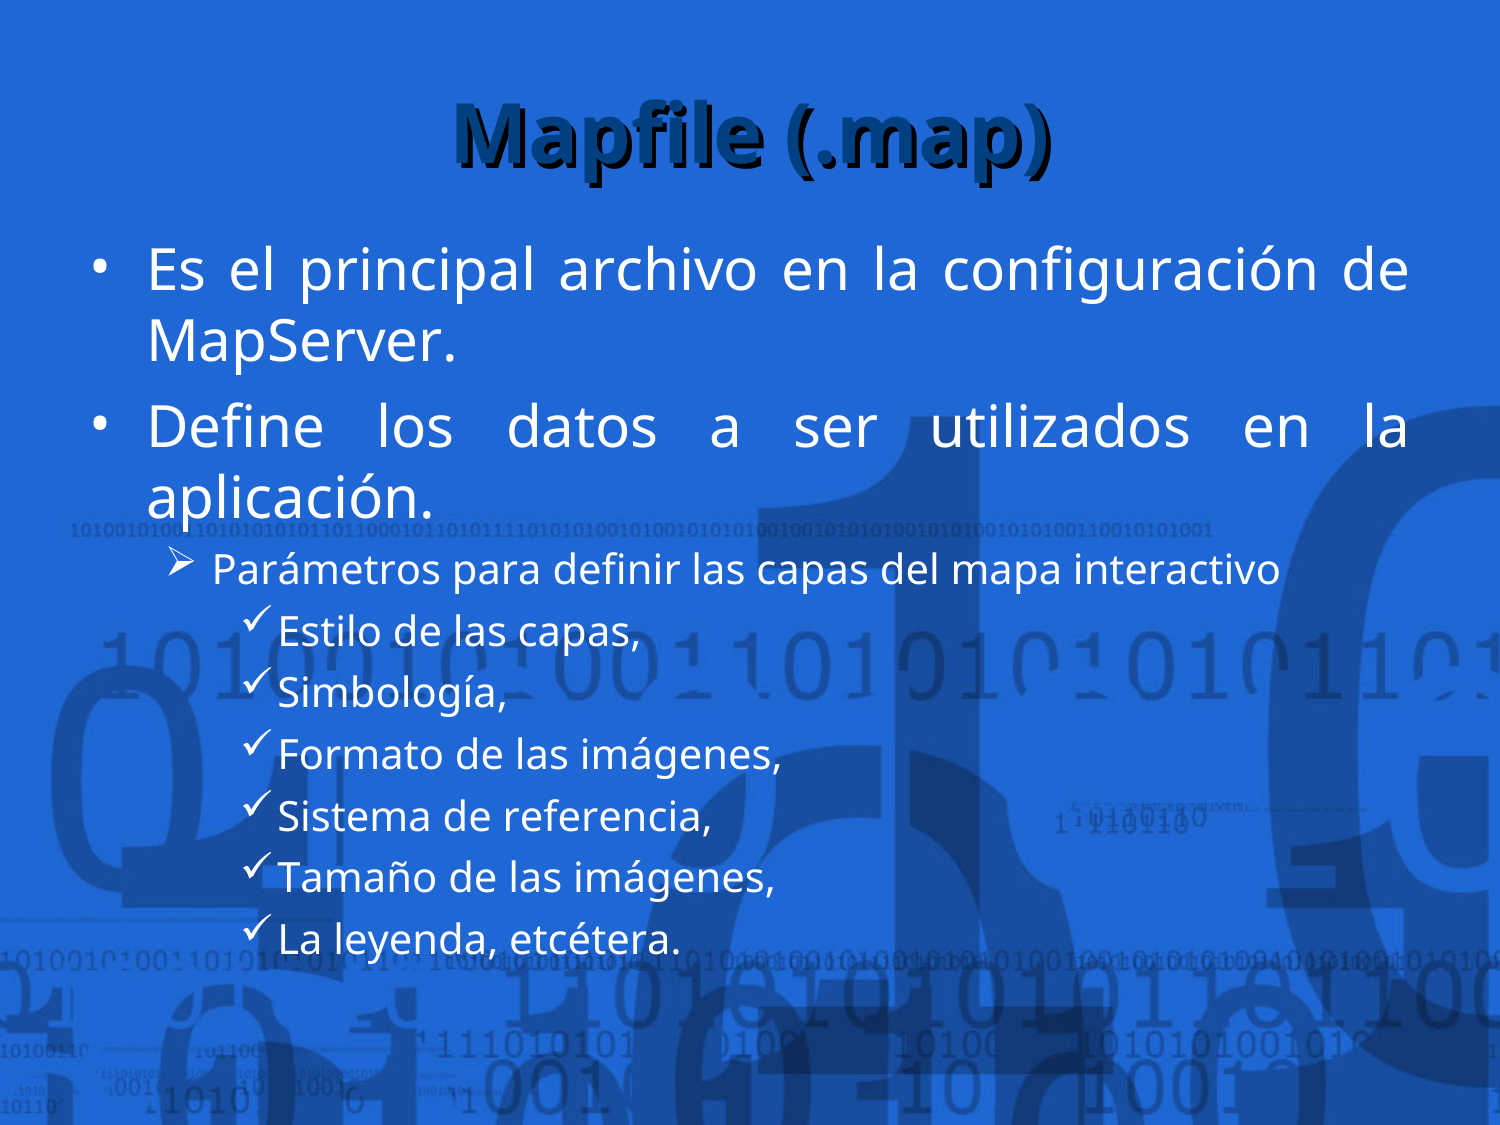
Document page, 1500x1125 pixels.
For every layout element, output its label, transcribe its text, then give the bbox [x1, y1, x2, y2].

list Es el principal archivo en la configuración de MapServer. Define los datos a ser utilizados en la aplicación. Parámetros para definir las capas del mapa interactivo Estilo de las capas, Simbología, Formato de las imágenes, Sistema de referencia, Tamaño de las imágenes, La leyenda, etcétera. [75, 225, 1426, 1121]
title Mapfile (.map) [75, 0, 1426, 225]
picture [0, 0, 1500, 1125]
